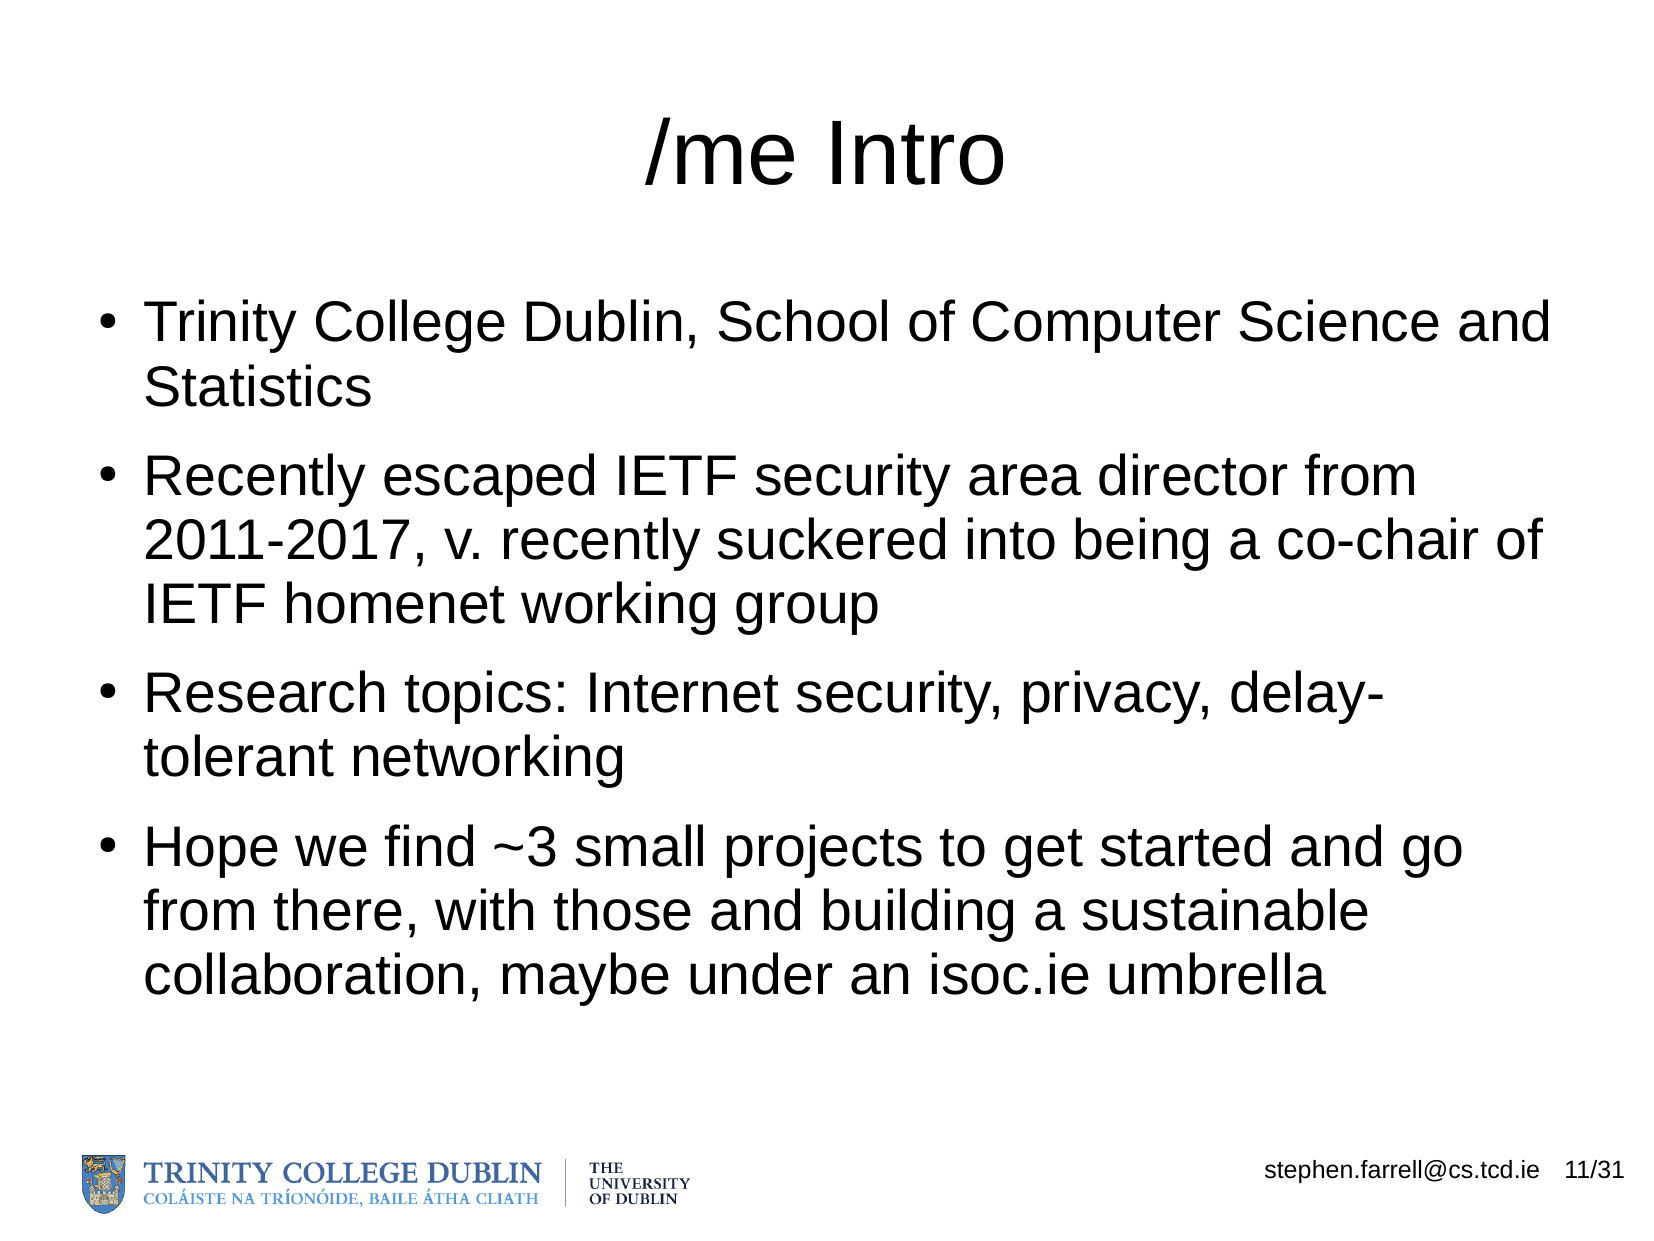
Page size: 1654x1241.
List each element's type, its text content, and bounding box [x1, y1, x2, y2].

title /me Intro [82, 49, 1571, 257]
picture [82, 1155, 694, 1214]
list Trinity College Dublin, School of Computer Science and Statistics Recently escaped IETF security area director from 2011-2017, v. recently suckered into being a co-chair of IETF homenet working group Research topics: Internet security, privacy, delay-tolerant networking Hope we find ~3 small projects to get started and go from there, with those and building a sustainable collaboration, maybe under an isoc.ie umbrella [82, 290, 1571, 1010]
